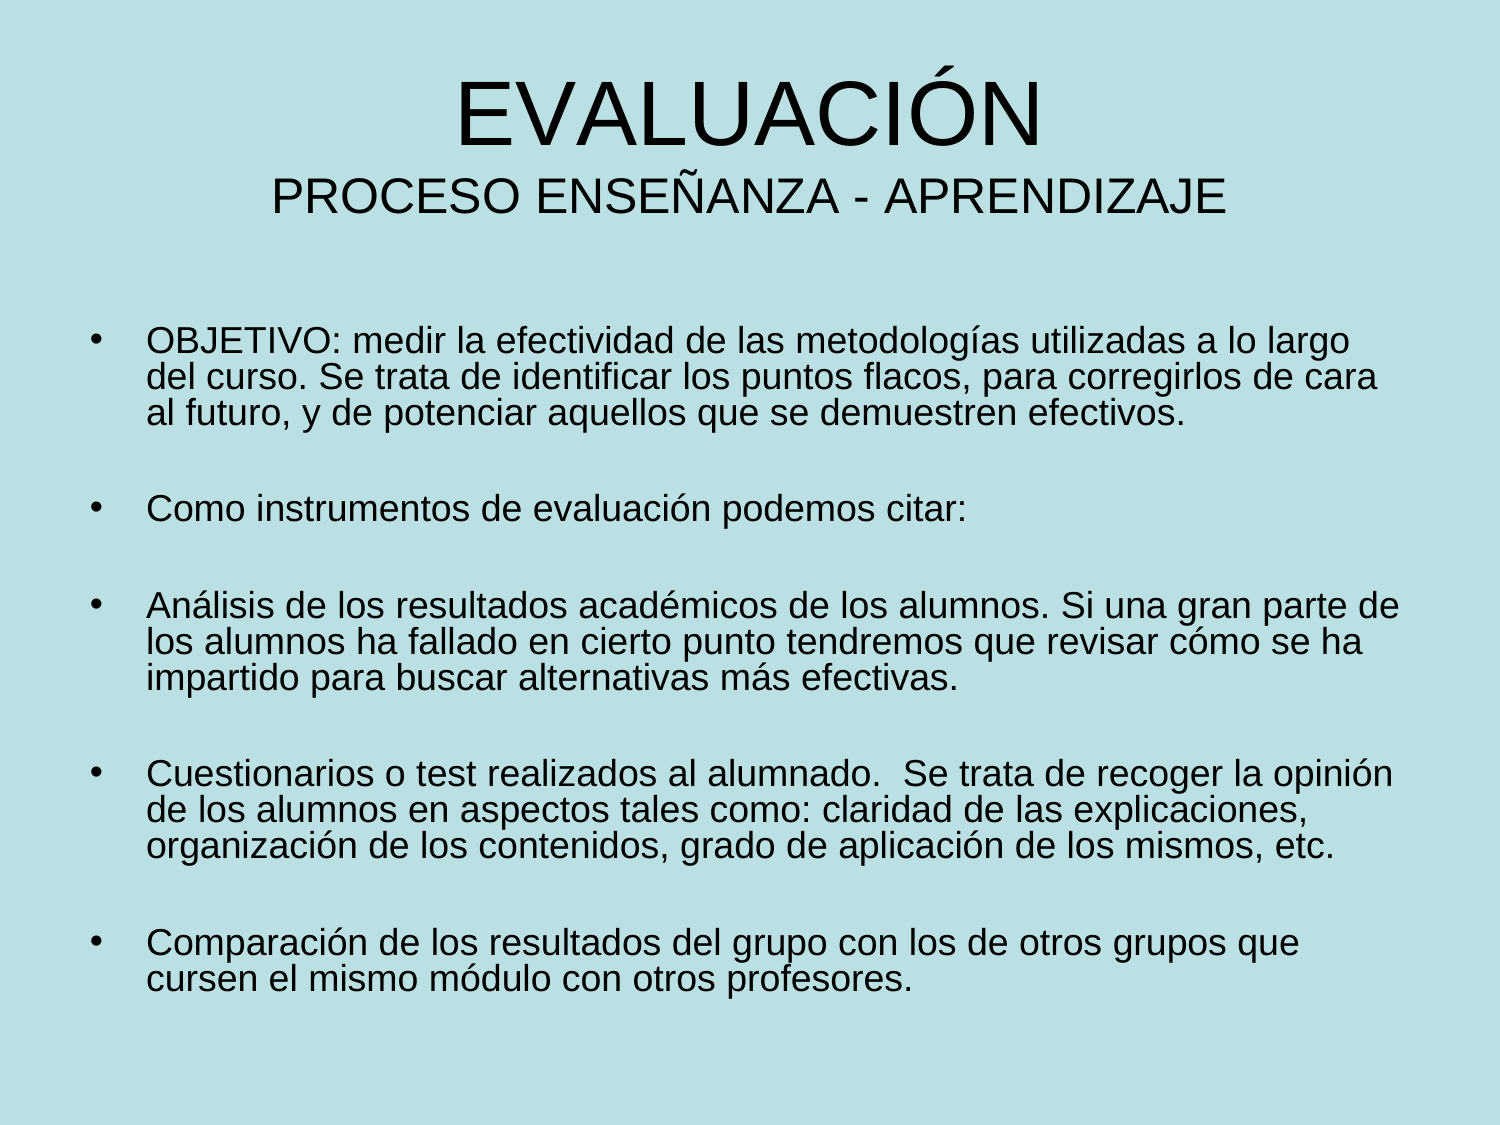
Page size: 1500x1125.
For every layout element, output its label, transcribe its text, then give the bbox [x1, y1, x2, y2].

title EVALUACIÓN PROCESO ENSEÑANZA - APRENDIZAJE [75, 45, 1426, 233]
list OBJETIVO: medir la efectividad de las metodologías utilizadas a lo largo del curso. Se trata de identificar los puntos flacos, para corregirlos de cara al futuro, y de potenciar aquellos que se demuestren efectivos. Como instrumentos de evaluación podemos citar: Análisis de los resultados académicos de los alumnos. Si una gran parte de los alumnos ha fallado en cierto punto tendremos que revisar cómo se ha impartido para buscar alternativas más efectivas. Cuestionarios o test realizados al alumnado. Se trata de recoger la opinión de los alumnos en aspectos tales como: claridad de las explicaciones, organización de los contenidos, grado de aplicación de los mismos, etc. Comparación de los resultados del grupo con los de otros grupos que cursen el mismo módulo con otros profesores. [75, 262, 1426, 1007]
